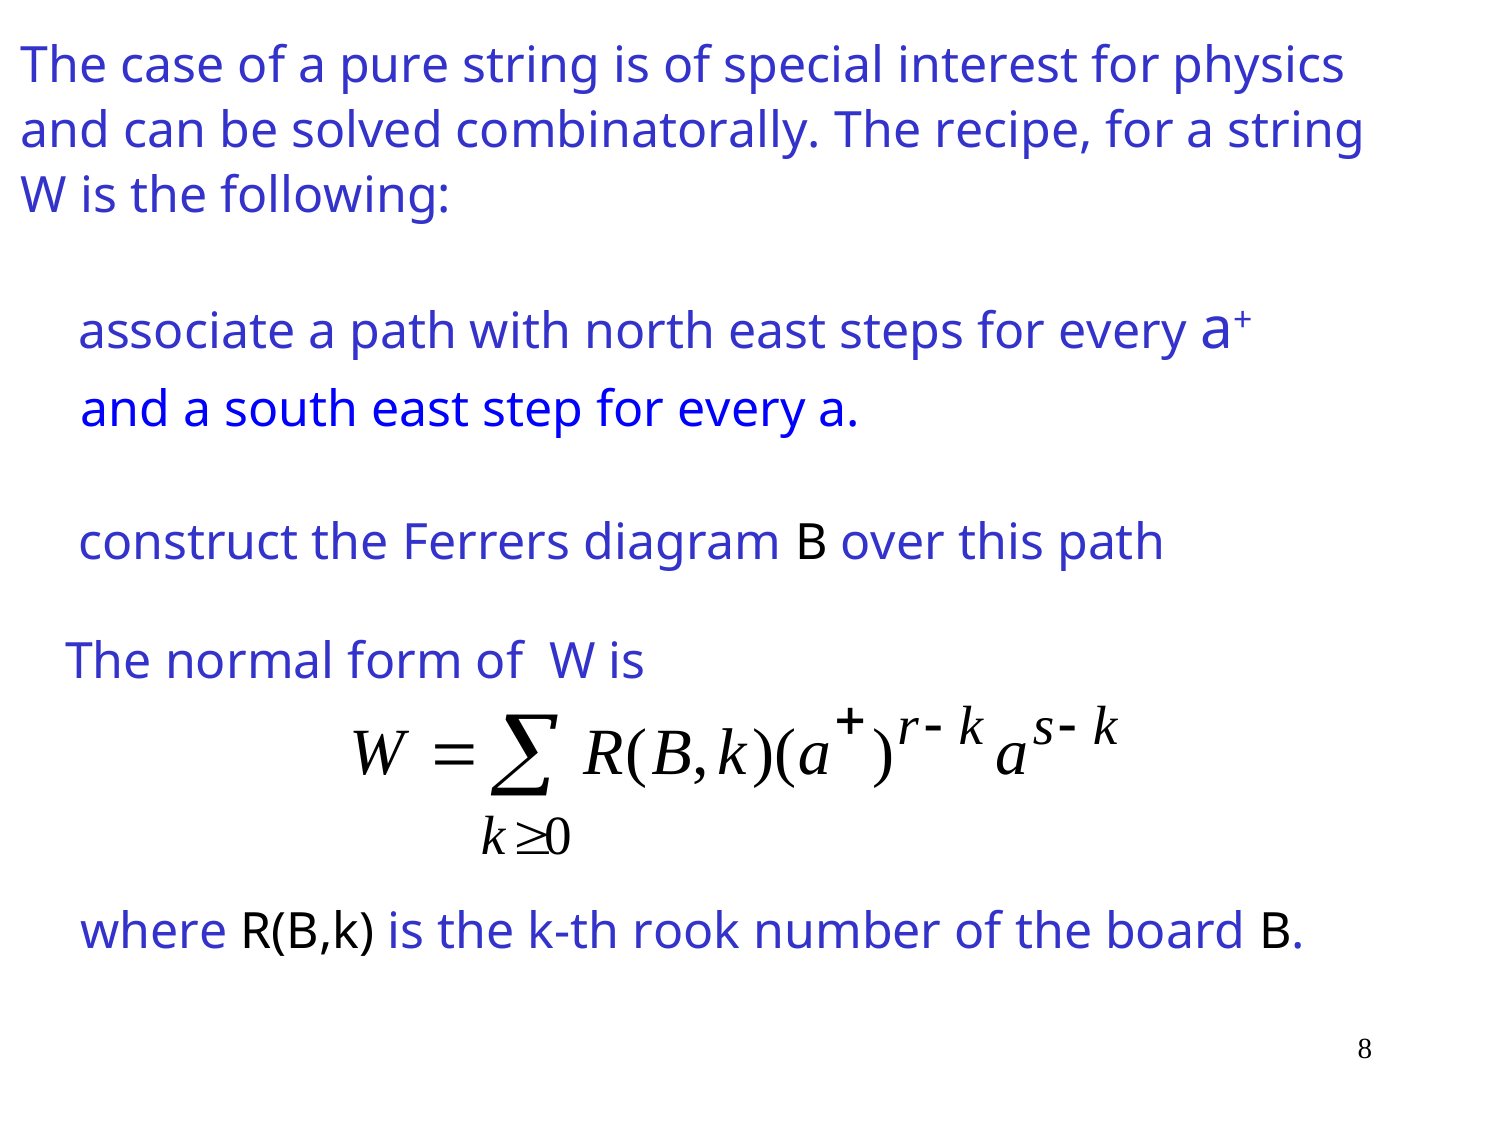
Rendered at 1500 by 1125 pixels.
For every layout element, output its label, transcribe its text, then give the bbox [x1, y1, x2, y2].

text_box where R(B,k) is the k-th rook number of the board B. [65, 887, 1334, 972]
text_box The case of a pure string is of special interest for physics and can be solved combinatorally. The recipe, for a string W is the following: [5, 23, 1489, 214]
chart [345, 680, 1135, 869]
text_box associate a path with north east steps for every a+ and a south east step for every a. construct the Ferrers diagram B over this path The normal form of W is [50, 278, 1283, 700]
